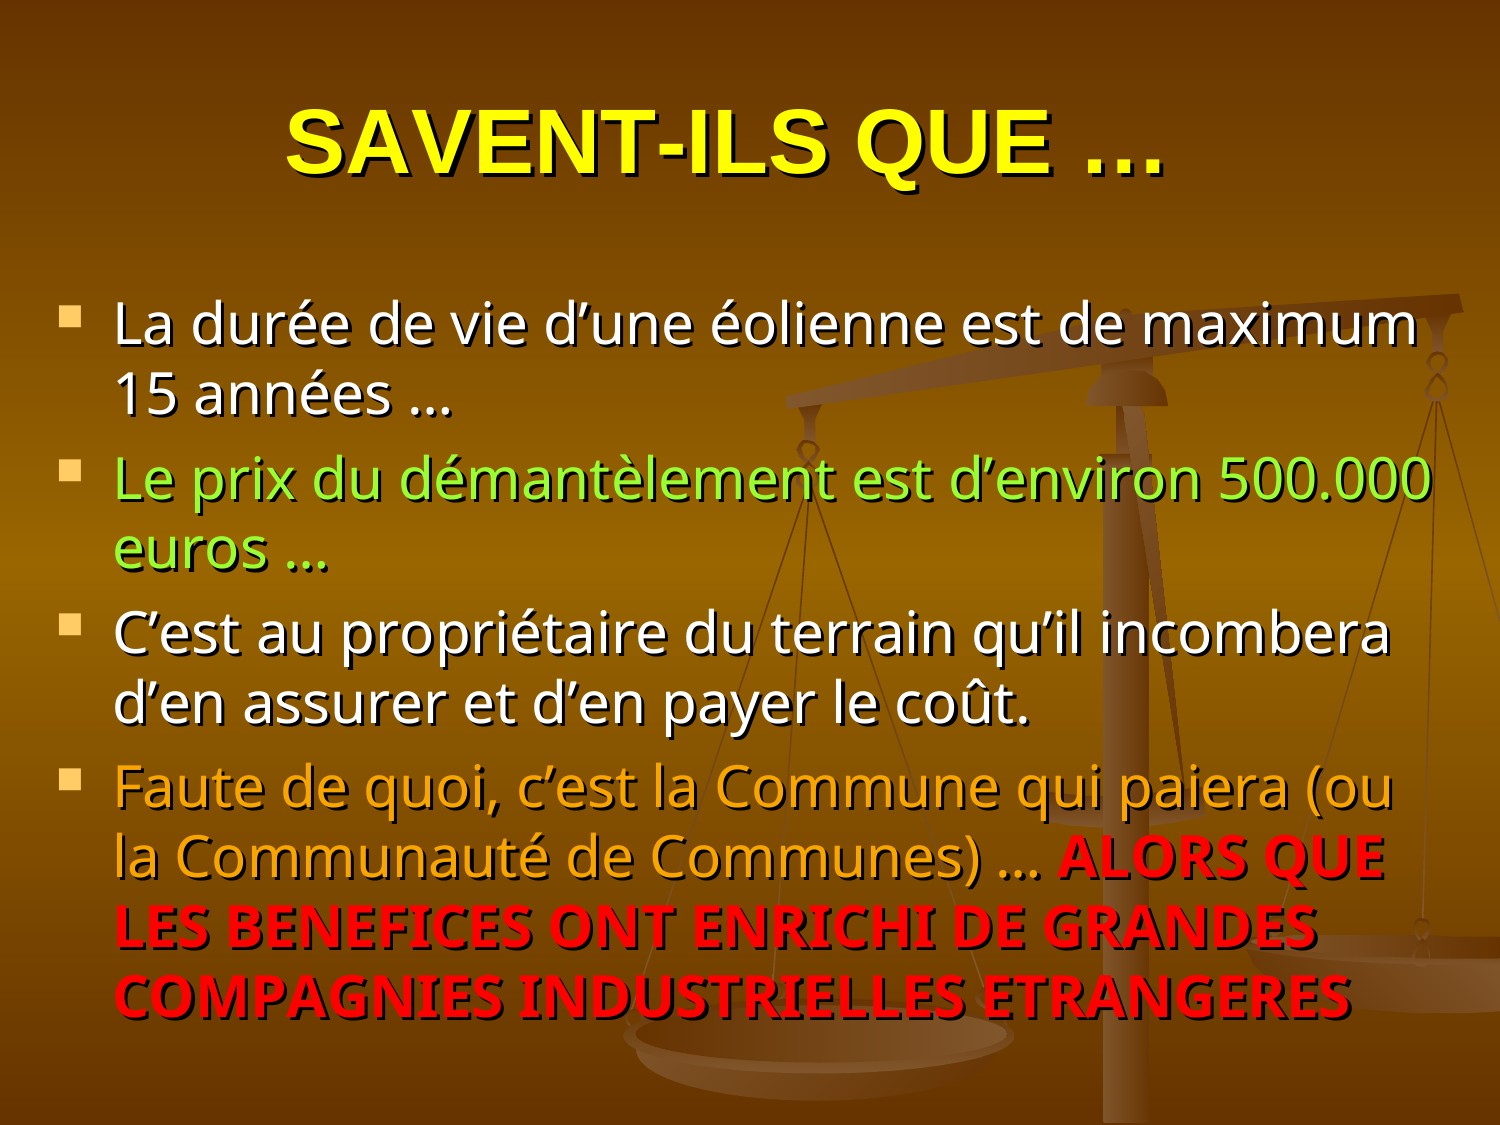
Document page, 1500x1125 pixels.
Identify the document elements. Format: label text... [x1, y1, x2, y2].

title SAVENT-ILS QUE … [53, 42, 1404, 231]
list La durée de vie d’une éolienne est de maximum 15 années … Le prix du démantèlement est d’environ 500.000 euros … C’est au propriétaire du terrain qu’il incombera d’en assurer et d’en payer le coût. Faute de quoi, c’est la Commune qui paiera (ou la Communauté de Communes) … ALORS QUE LES BENEFICES ONT ENRICHI DE GRANDES COMPAGNIES INDUSTRIELLES ETRANGERES [41, 278, 1471, 1075]
